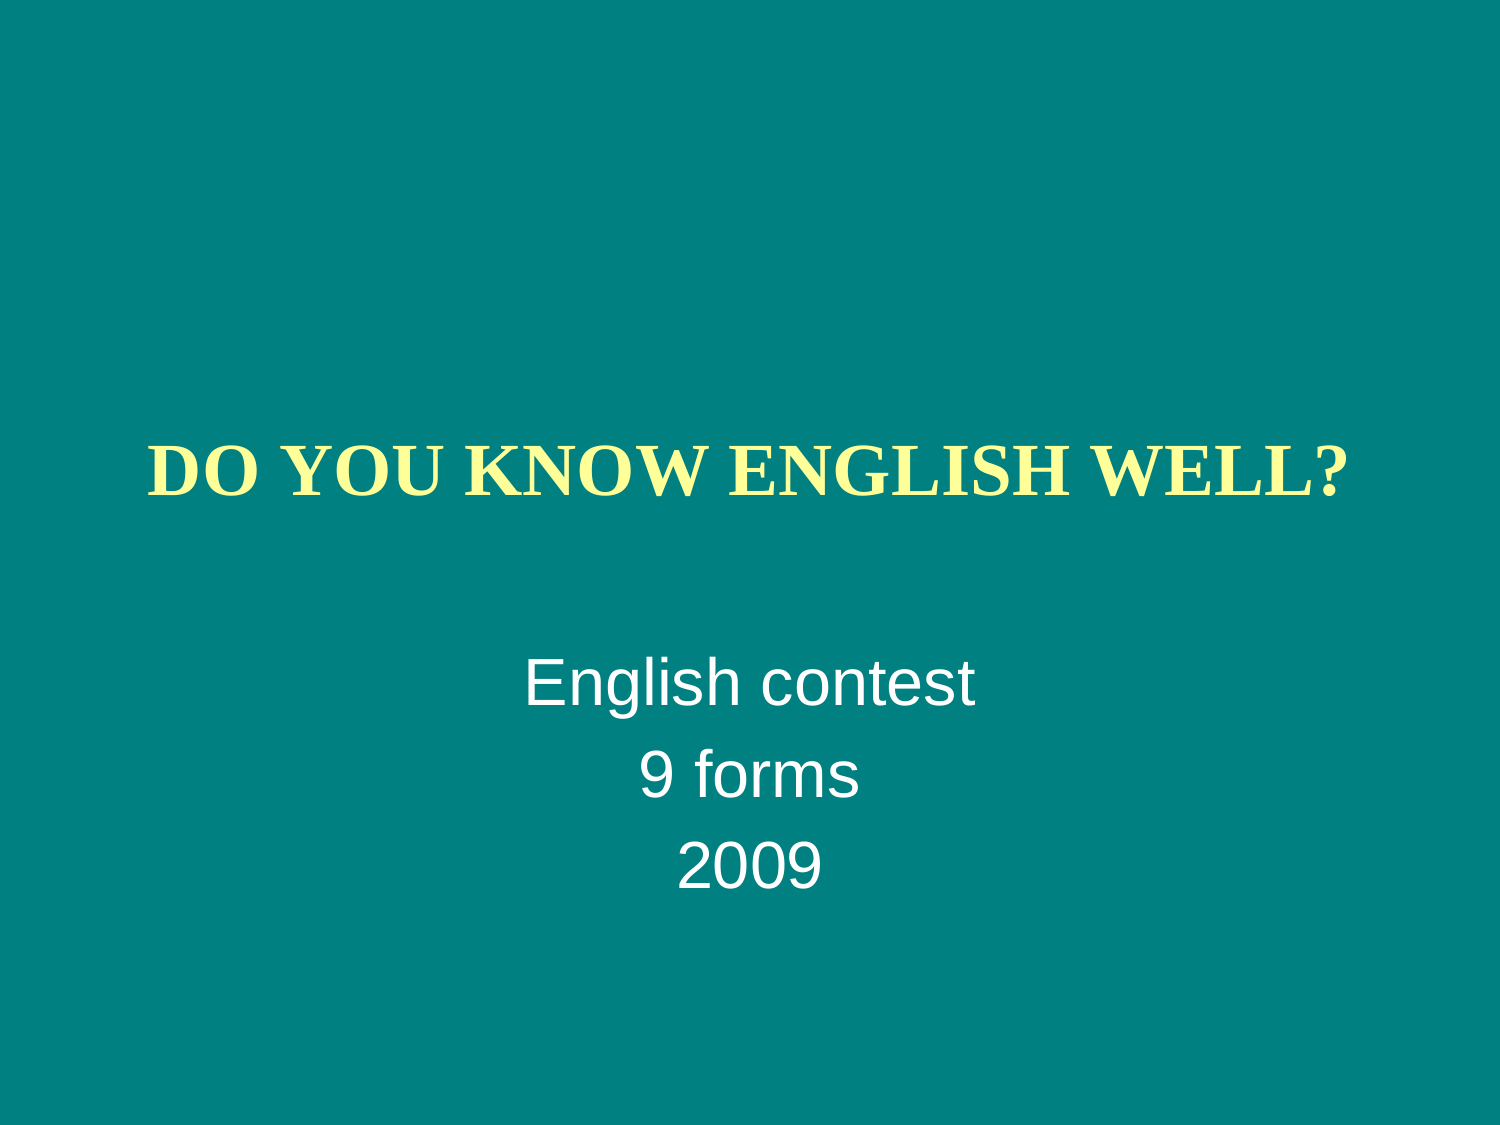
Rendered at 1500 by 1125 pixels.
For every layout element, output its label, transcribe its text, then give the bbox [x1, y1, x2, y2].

title DO YOU KNOW ENGLISH WELL? [112, 349, 1388, 591]
subtitle English contest 9 forms 2009 [225, 637, 1276, 927]
